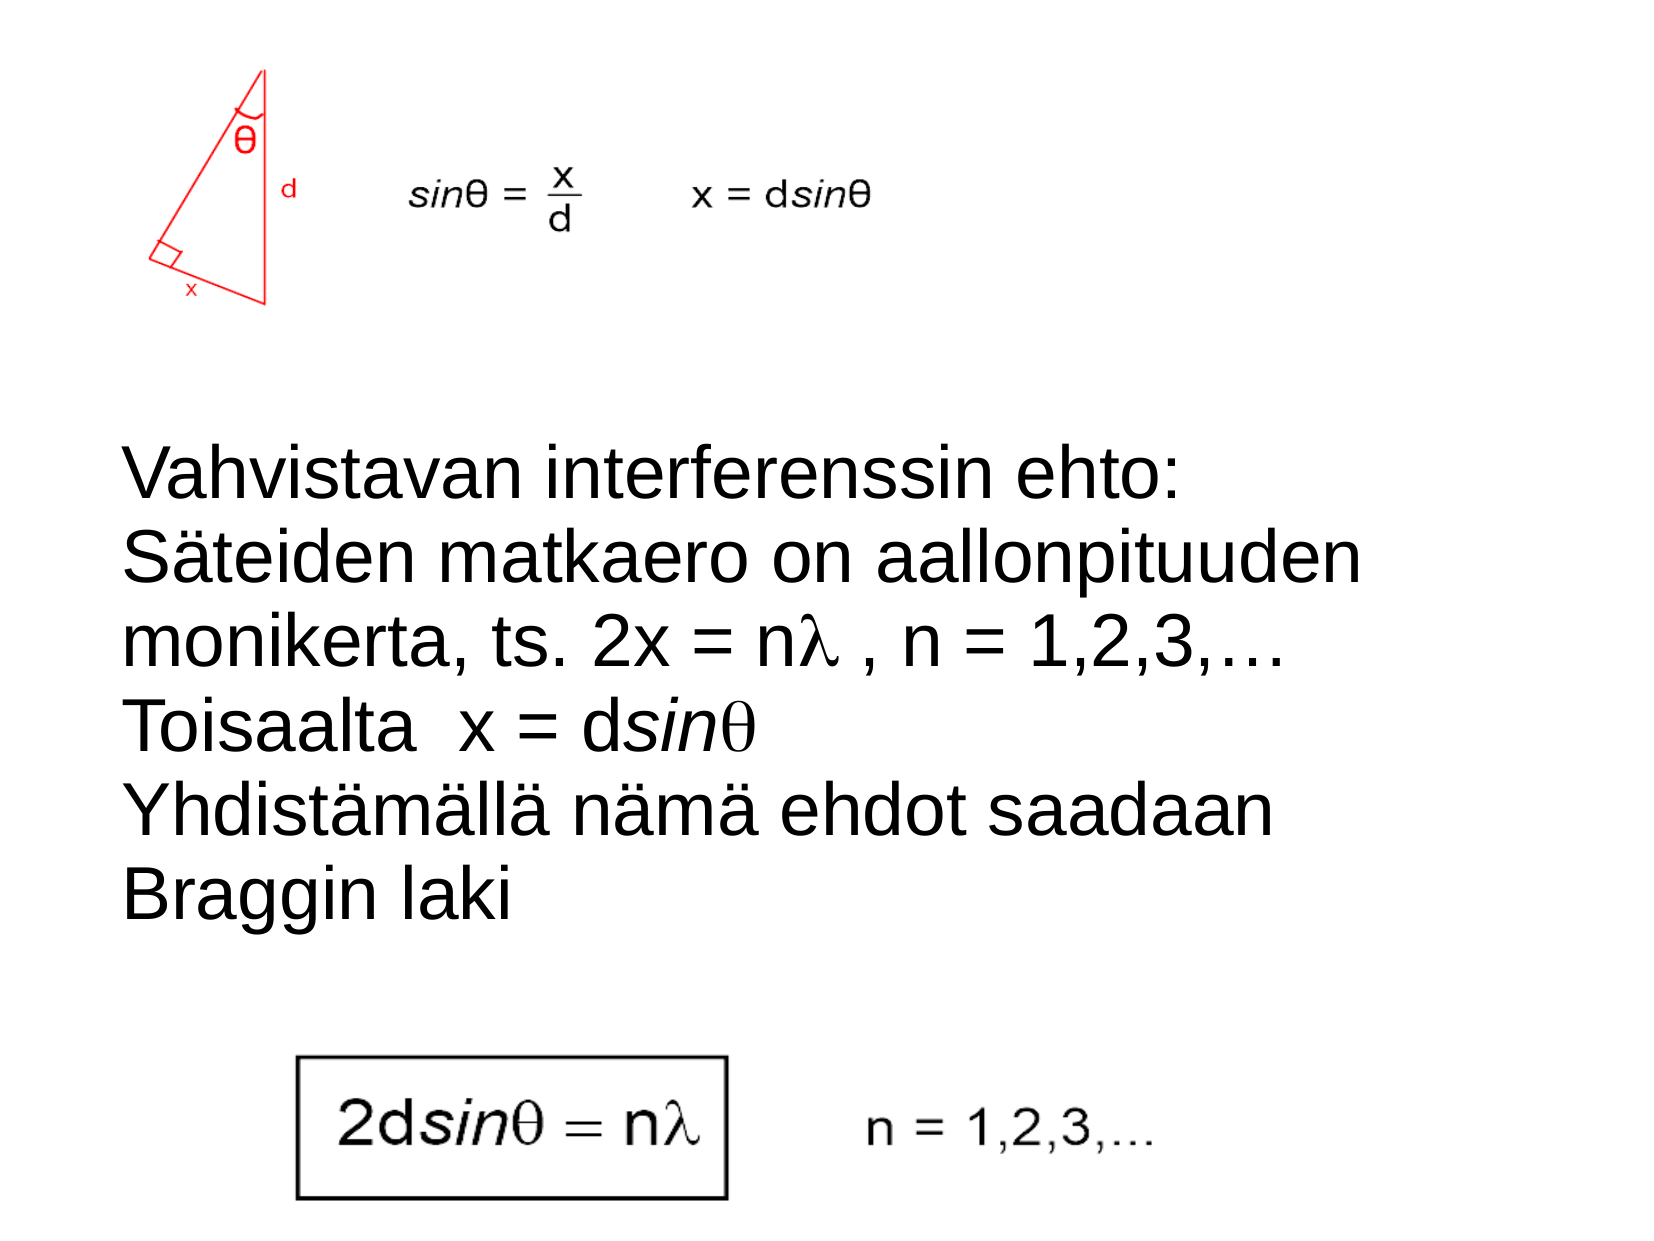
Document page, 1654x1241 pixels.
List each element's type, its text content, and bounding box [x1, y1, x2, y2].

text_box Vahvistavan interferenssin ehto: Säteiden matkaero on aallonpituuden monikerta, ts. 2x = nl , n = 1,2,3,… Toisaalta x = dsinq Yhdistämällä nämä ehdot saadaan Braggin laki [106, 423, 1414, 959]
picture [124, 43, 910, 355]
picture [272, 1030, 1192, 1215]
